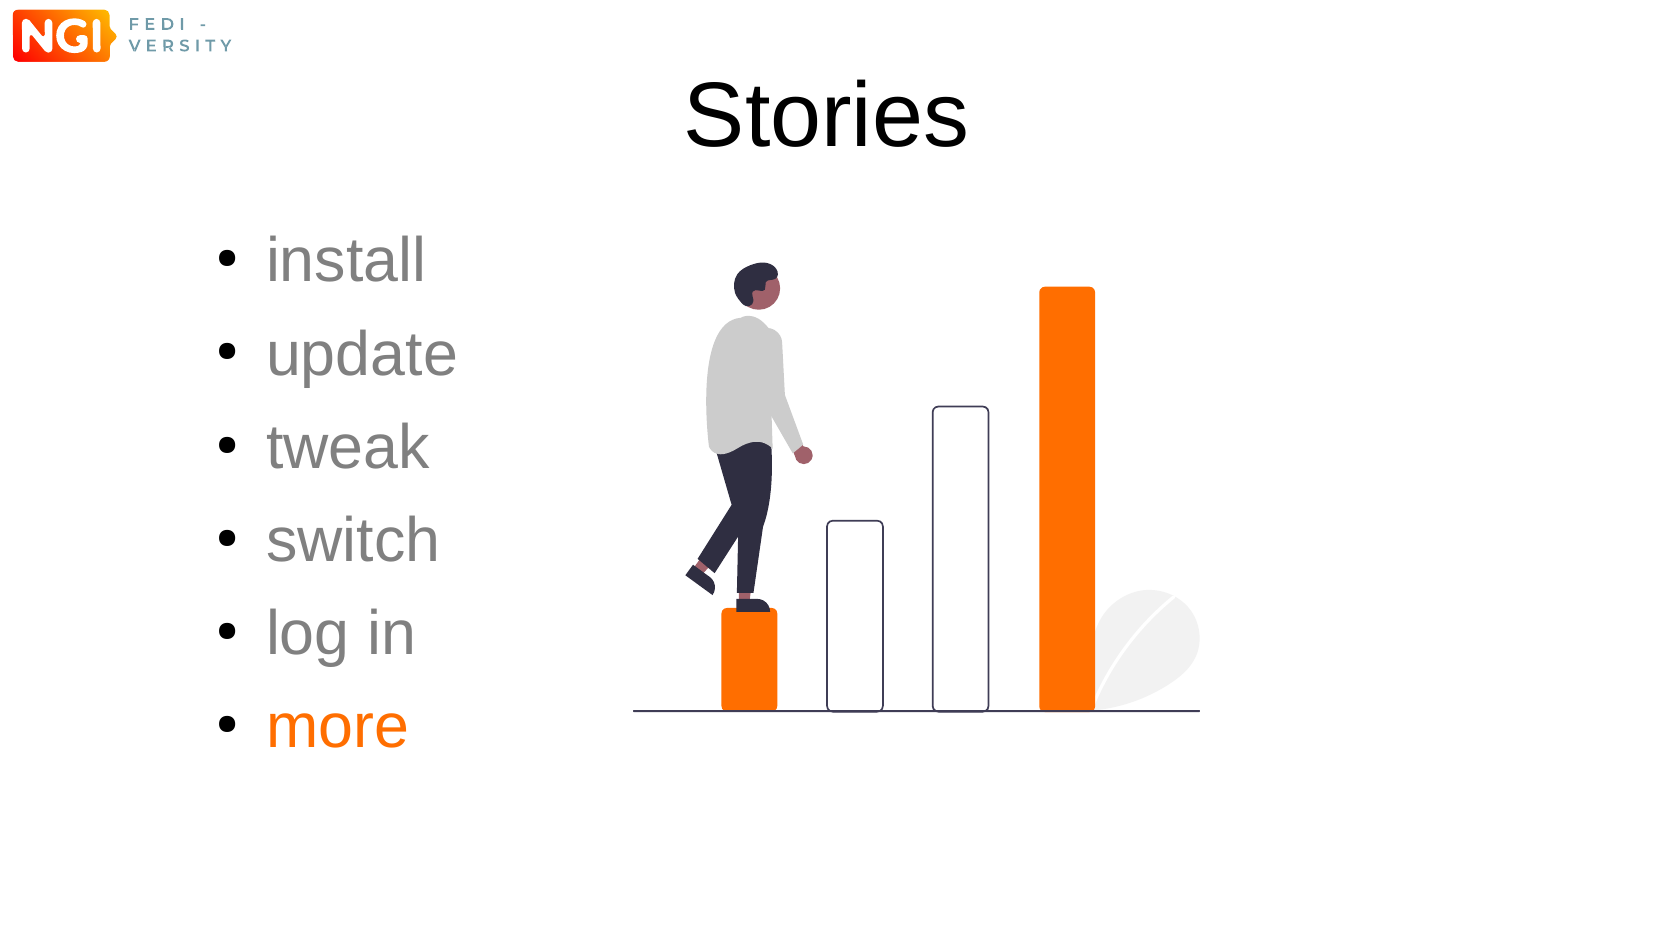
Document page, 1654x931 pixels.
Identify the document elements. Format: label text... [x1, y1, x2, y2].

title Stories [82, 37, 1571, 193]
list install update tweak switch log in more [199, 225, 488, 765]
picture [633, 262, 1201, 713]
picture [12, 9, 232, 62]
